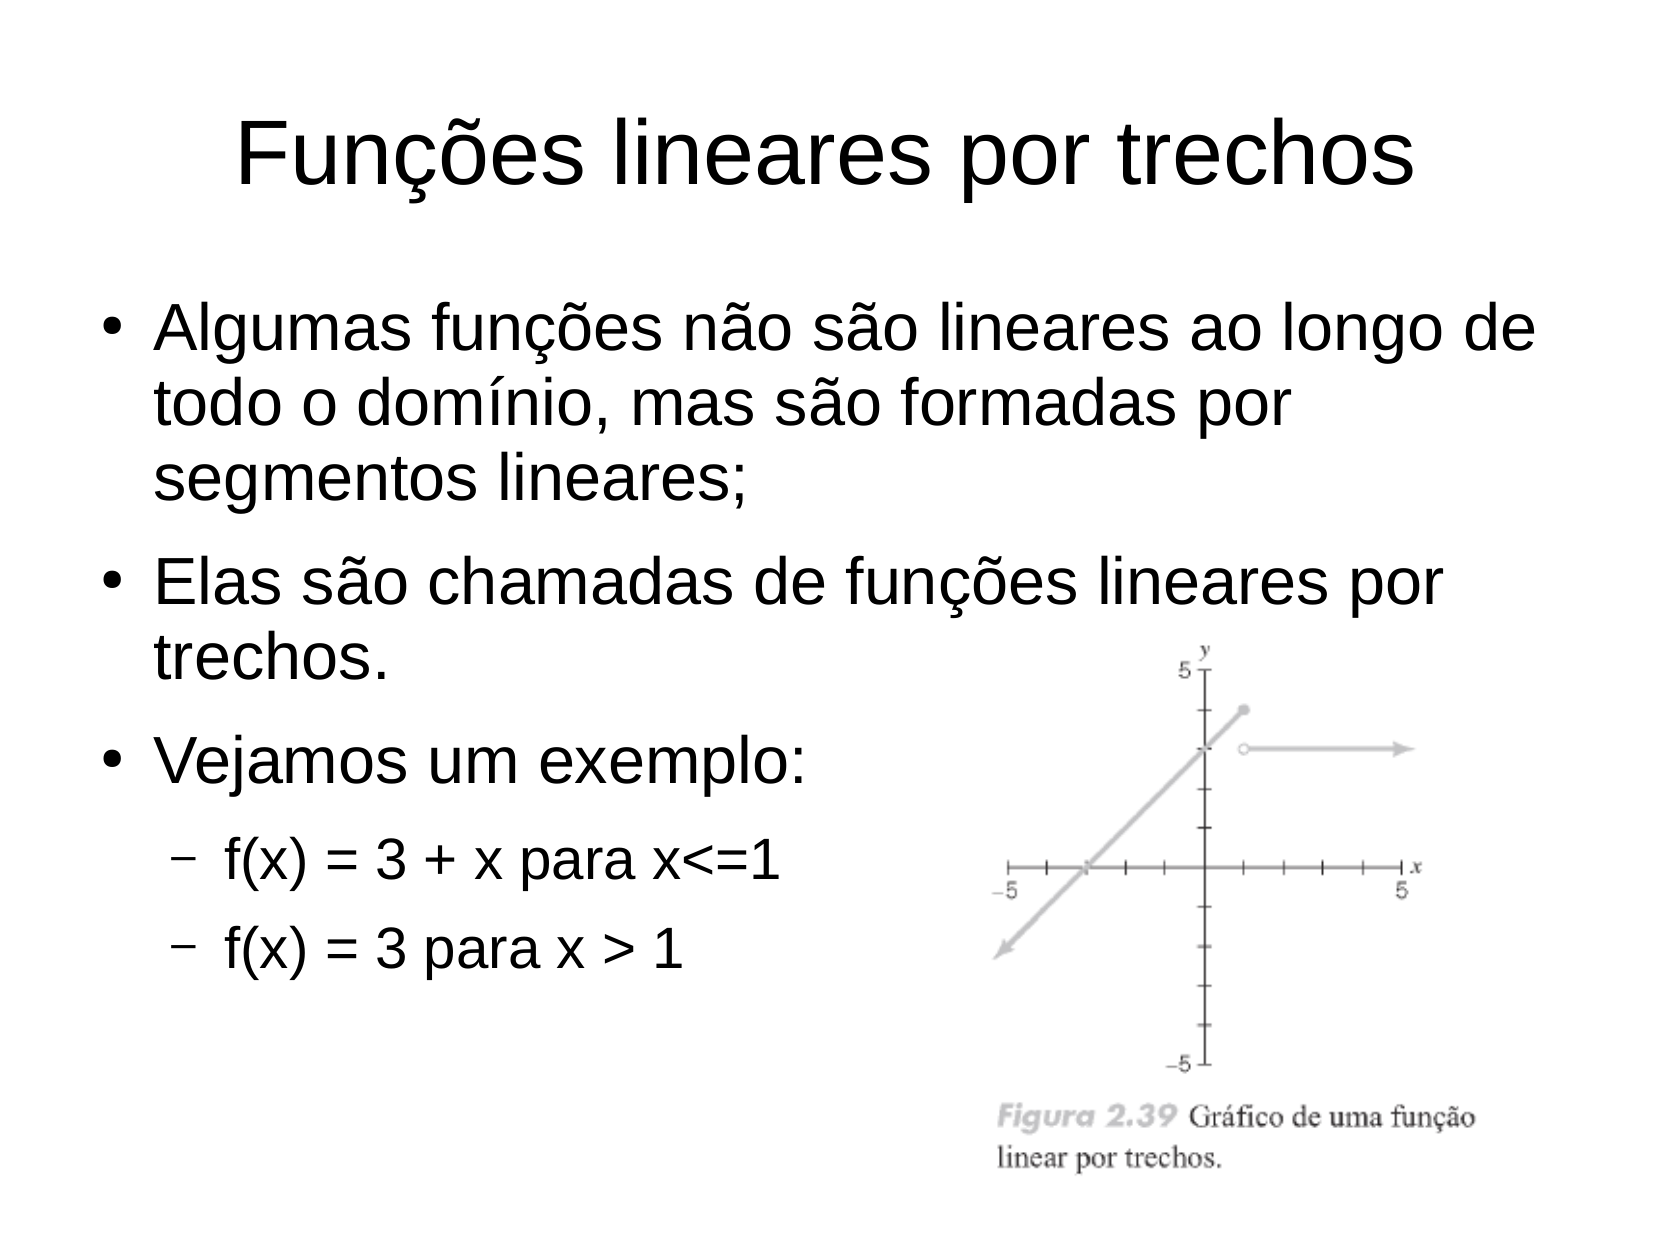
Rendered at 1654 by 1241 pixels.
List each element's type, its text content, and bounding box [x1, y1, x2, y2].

list Algumas funções não são lineares ao longo de todo o domínio, mas são formadas por segmentos lineares; Elas são chamadas de funções lineares por trechos. Vejamos um exemplo: f(x) = 3 + x para x<=1 f(x) = 3 para x > 1 [82, 290, 1571, 1010]
picture [944, 623, 1511, 1205]
title Funções lineares por trechos [82, 49, 1571, 257]
